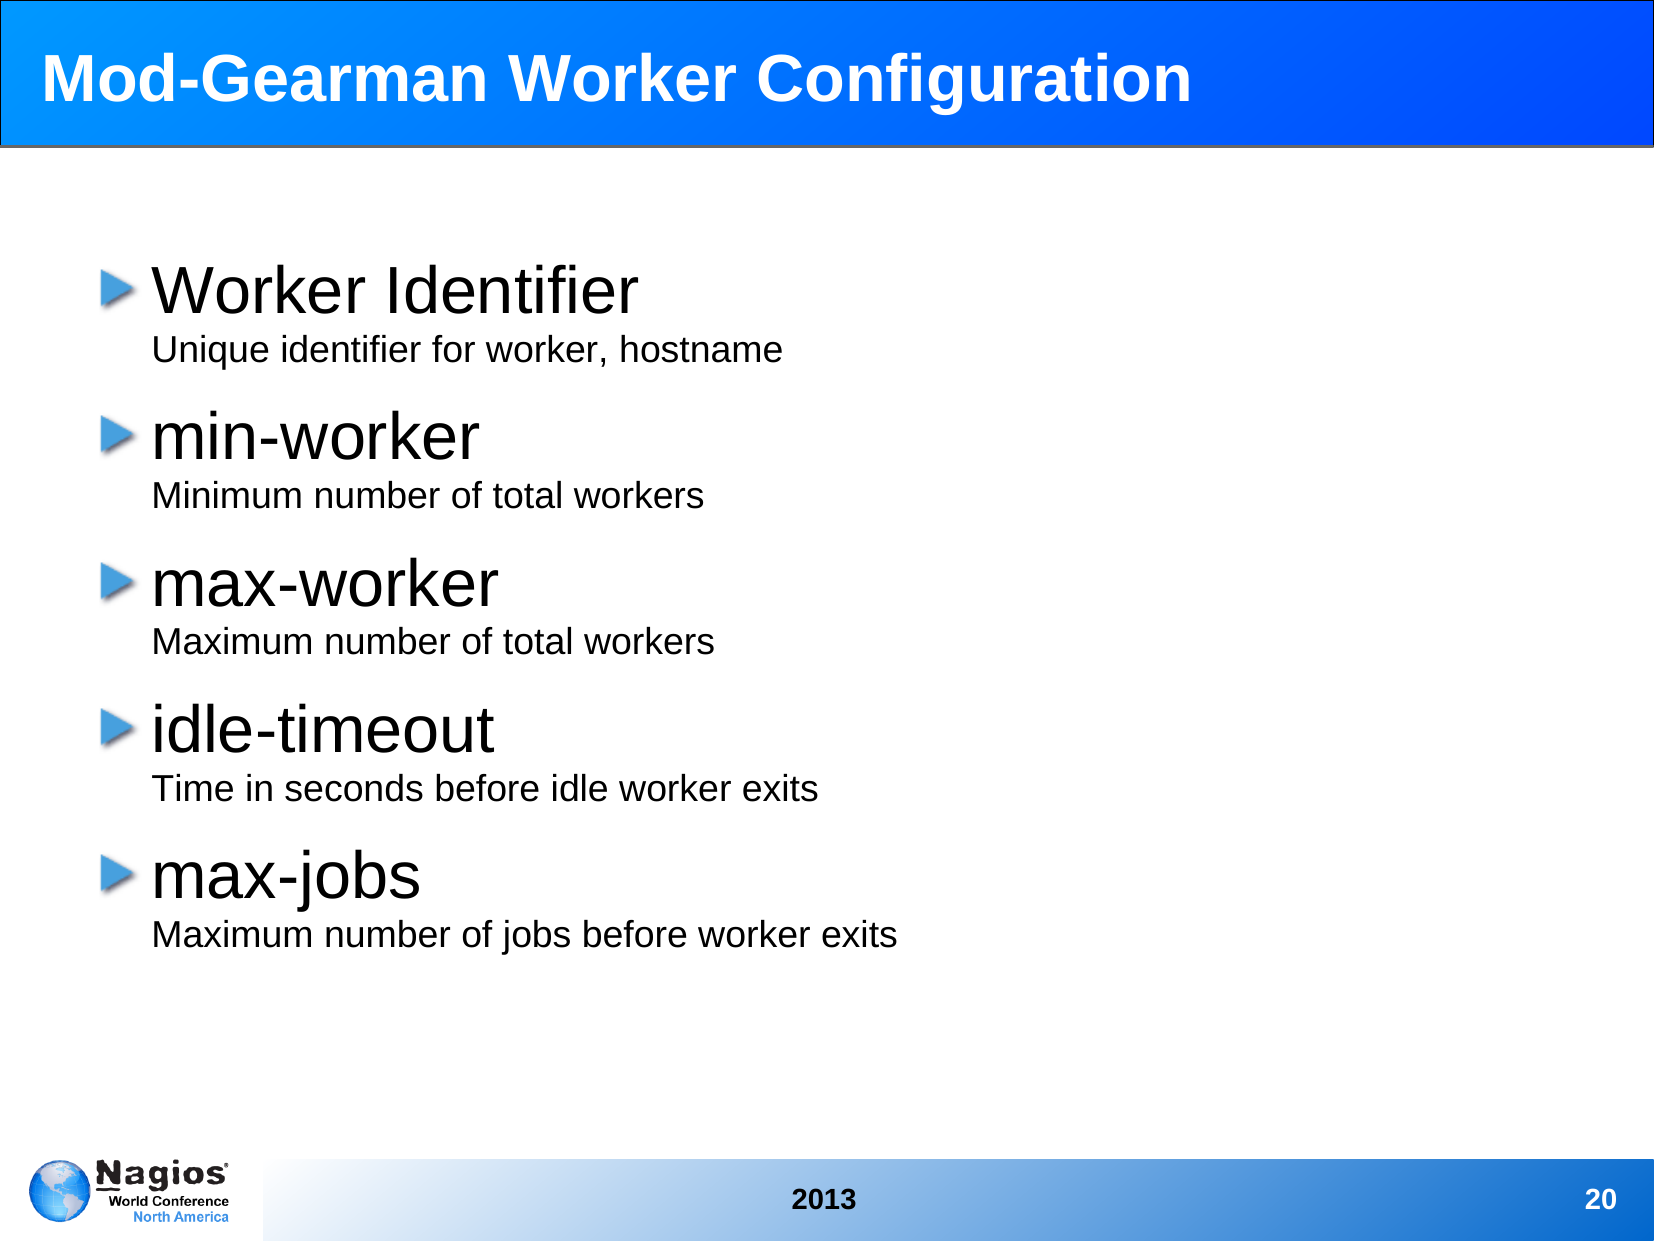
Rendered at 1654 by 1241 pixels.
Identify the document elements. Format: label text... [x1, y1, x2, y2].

list Worker Identifier Unique identifier for worker, hostname min-worker Minimum number of total workers max-worker Maximum number of total workers idle-timeout Time in seconds before idle worker exits max-jobs Maximum number of jobs before worker exits [80, 253, 1608, 1092]
picture [29, 1159, 229, 1235]
title Mod-Gearman Worker Configuration [41, 29, 1248, 127]
